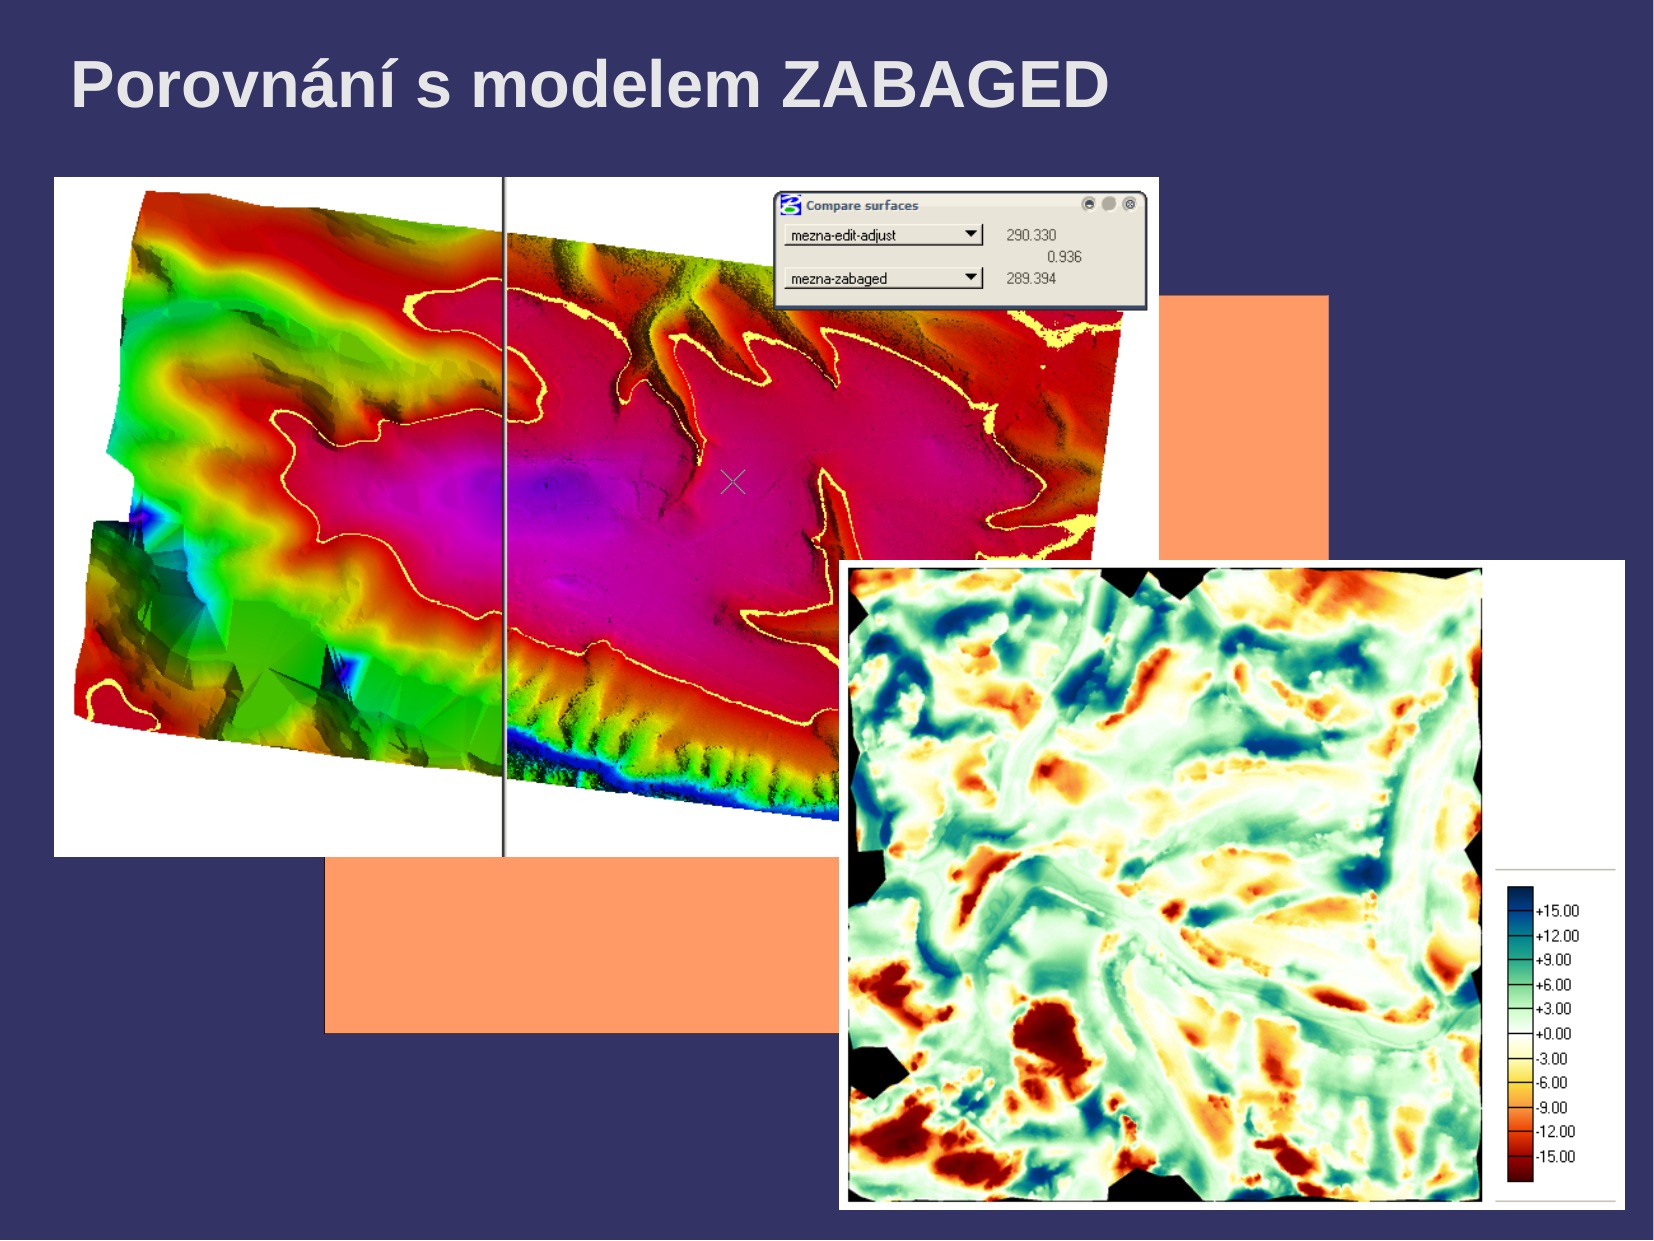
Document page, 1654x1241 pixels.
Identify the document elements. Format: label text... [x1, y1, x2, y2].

text_box [1159, 295, 1329, 560]
text_box [324, 857, 839, 1034]
title Porovnání s modelem ZABAGED [59, 0, 1472, 178]
picture [54, 177, 1625, 1210]
